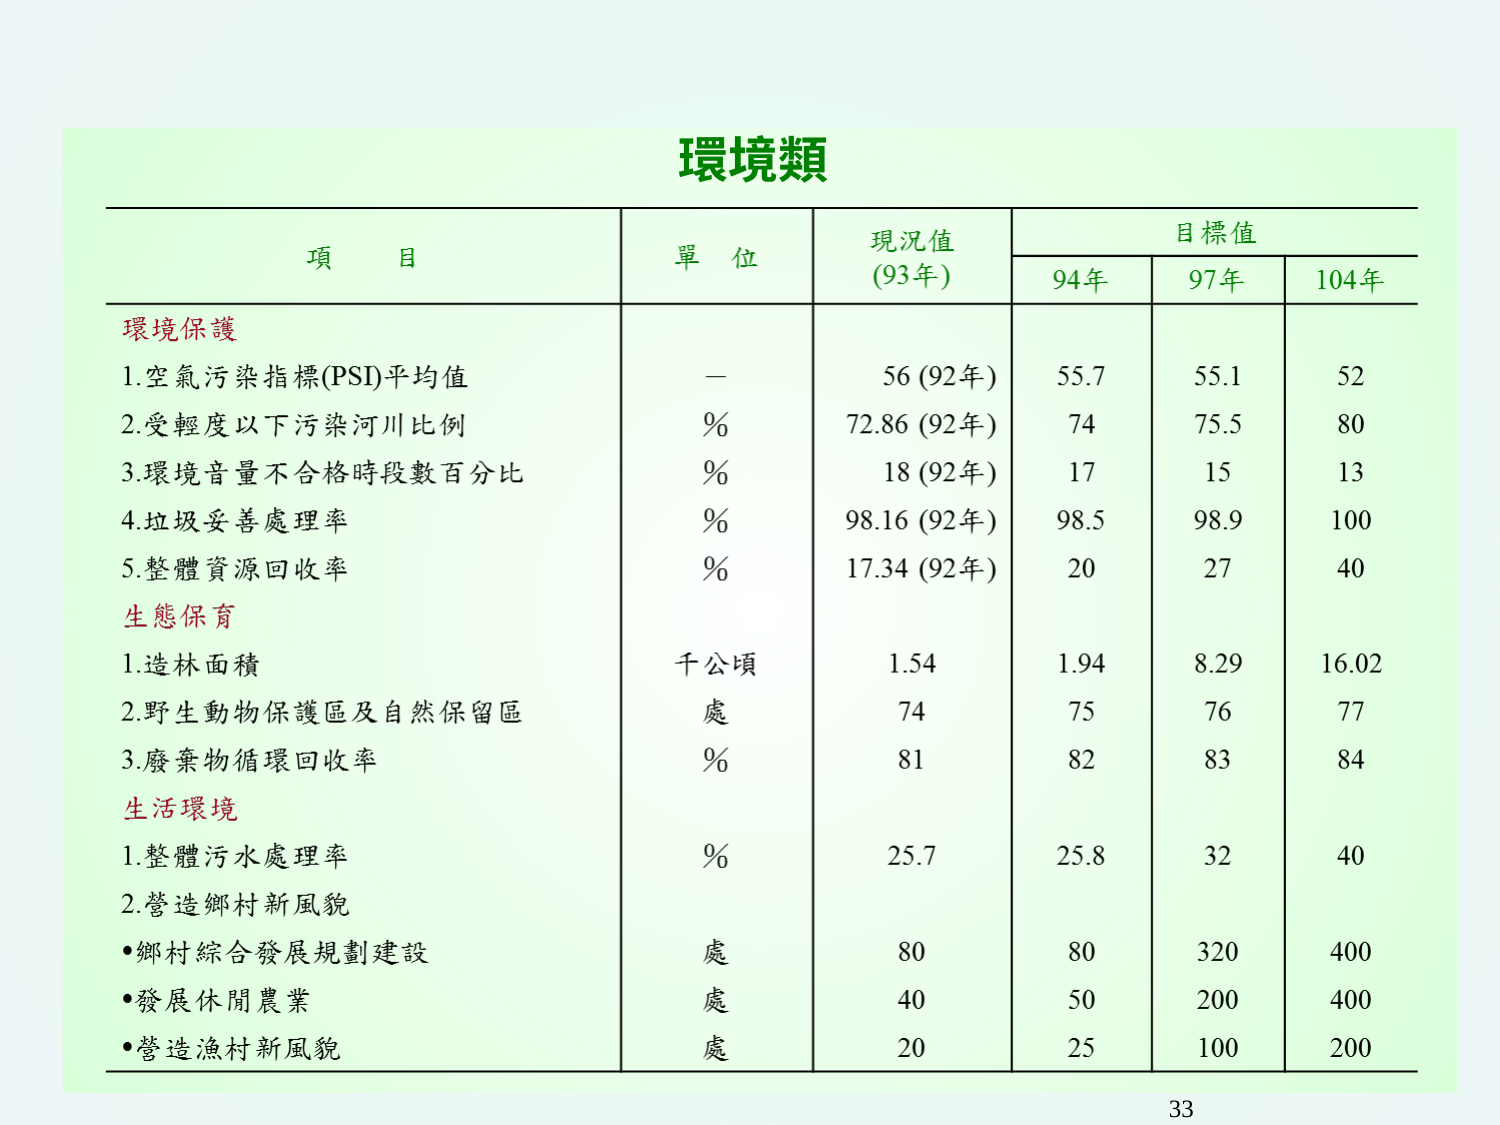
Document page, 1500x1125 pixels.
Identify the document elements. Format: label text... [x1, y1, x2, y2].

picture [103, 205, 1418, 1082]
text_box 環境類 [110, 121, 1421, 197]
text_box [63, 128, 1500, 1125]
